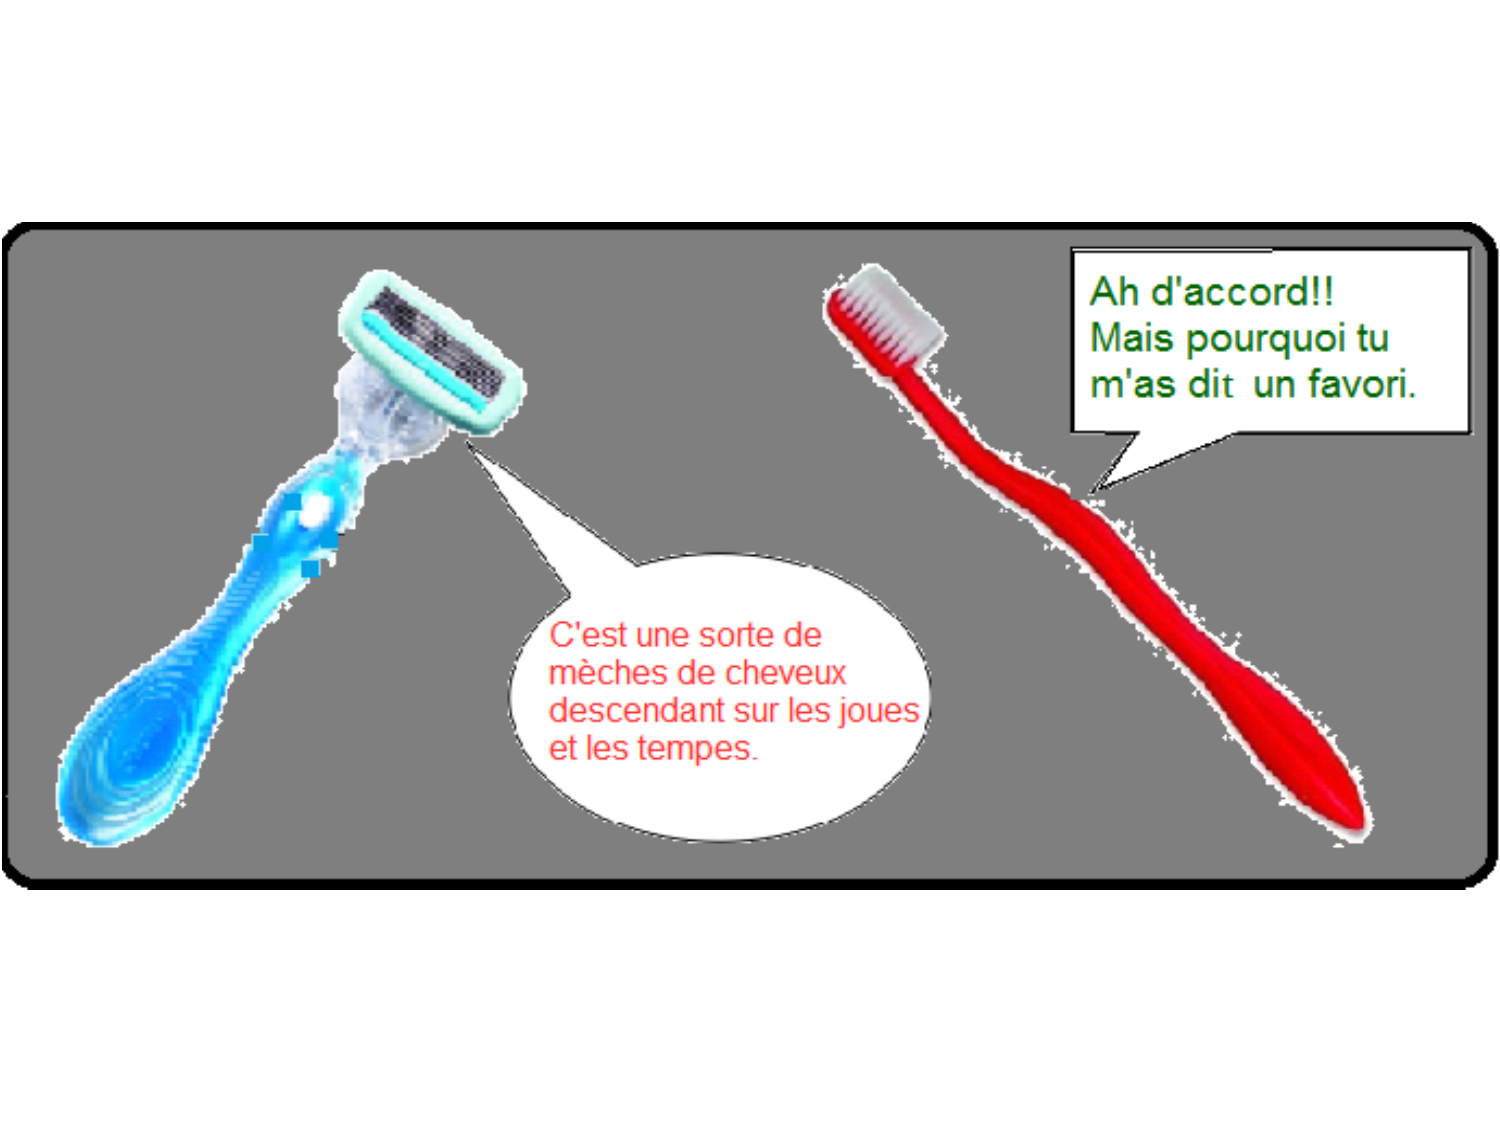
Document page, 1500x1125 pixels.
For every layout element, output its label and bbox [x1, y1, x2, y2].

chart [2, 222, 1500, 890]
